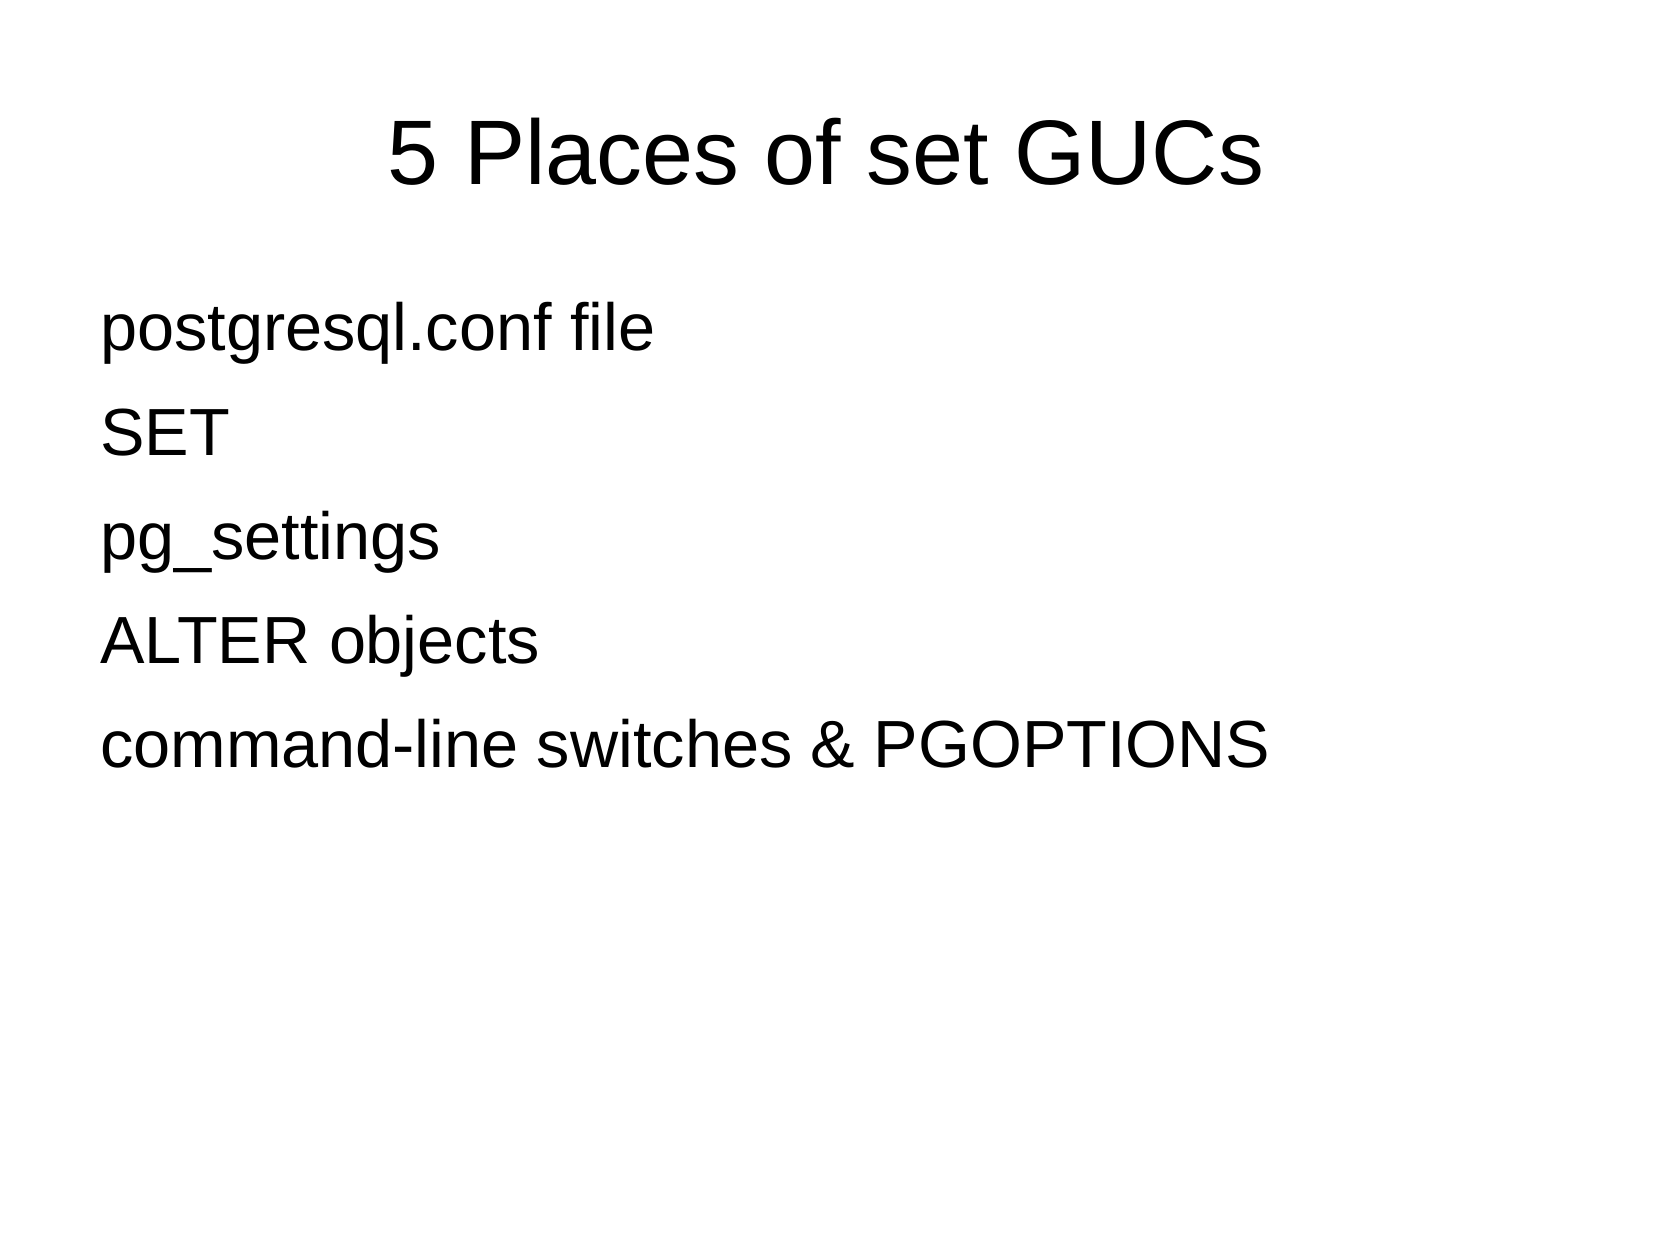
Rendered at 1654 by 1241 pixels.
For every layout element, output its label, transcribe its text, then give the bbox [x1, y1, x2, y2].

list postgresql.conf file SET pg_settings ALTER objects command-line switches & PGOPTIONS [82, 290, 1571, 1094]
title 5 Places of set GUCs [82, 49, 1571, 257]
